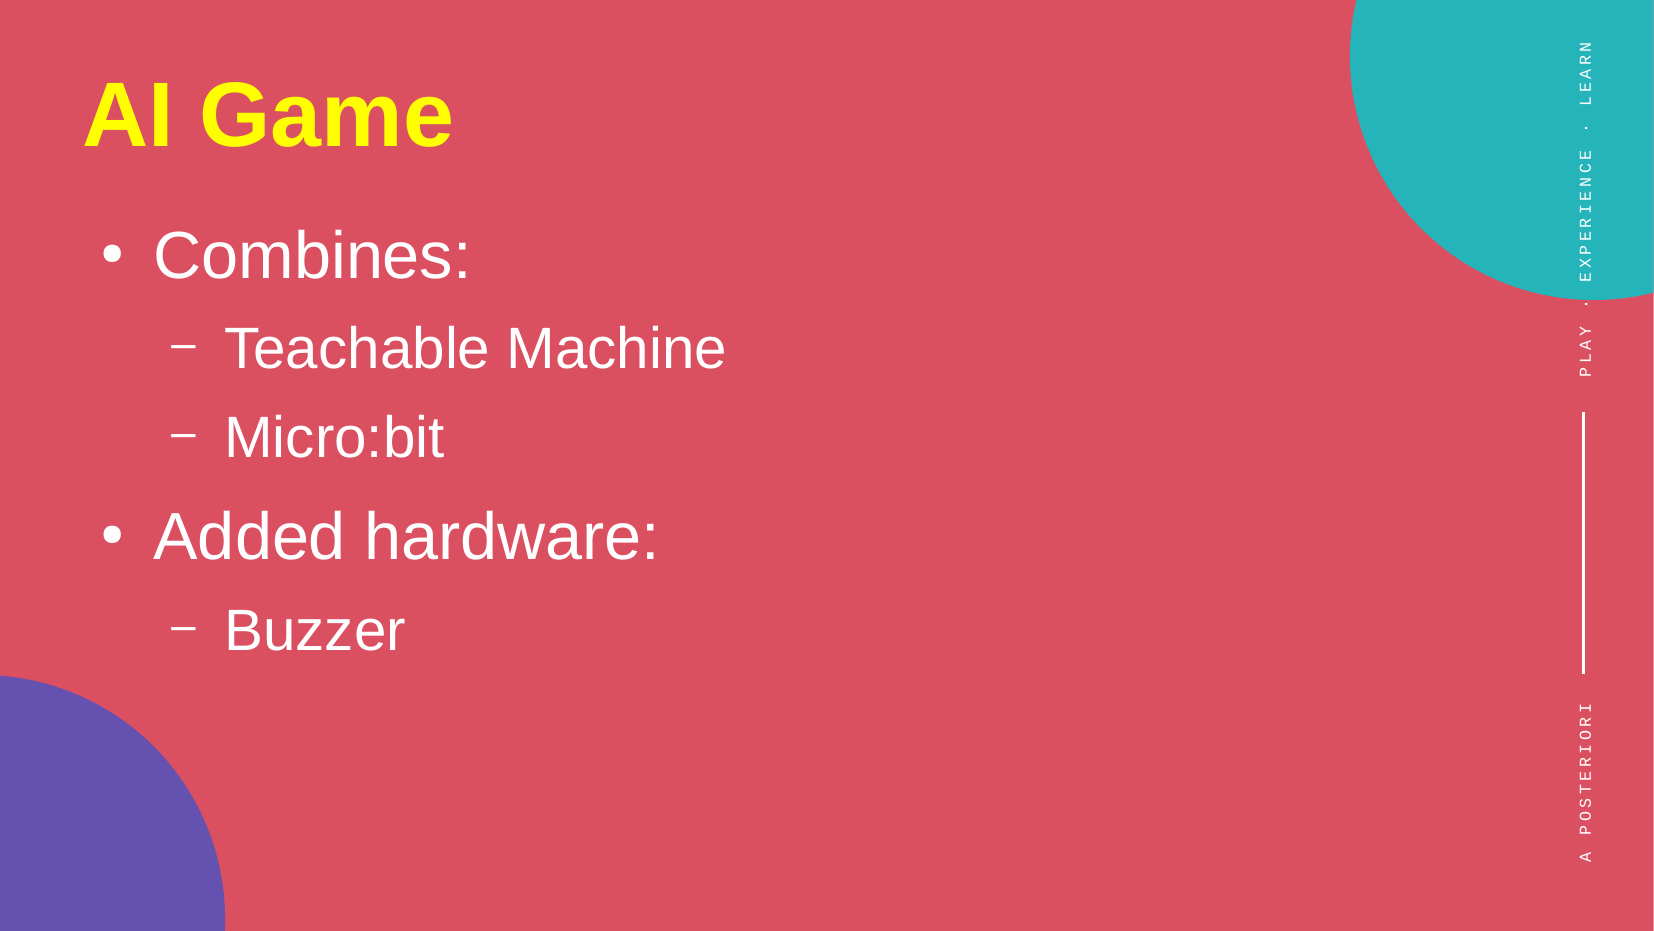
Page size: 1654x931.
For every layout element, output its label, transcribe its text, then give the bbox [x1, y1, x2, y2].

title AI Game [82, 37, 1351, 193]
list Combines: Teachable Machine Micro:bit Added hardware: Buzzer [82, 217, 1571, 758]
